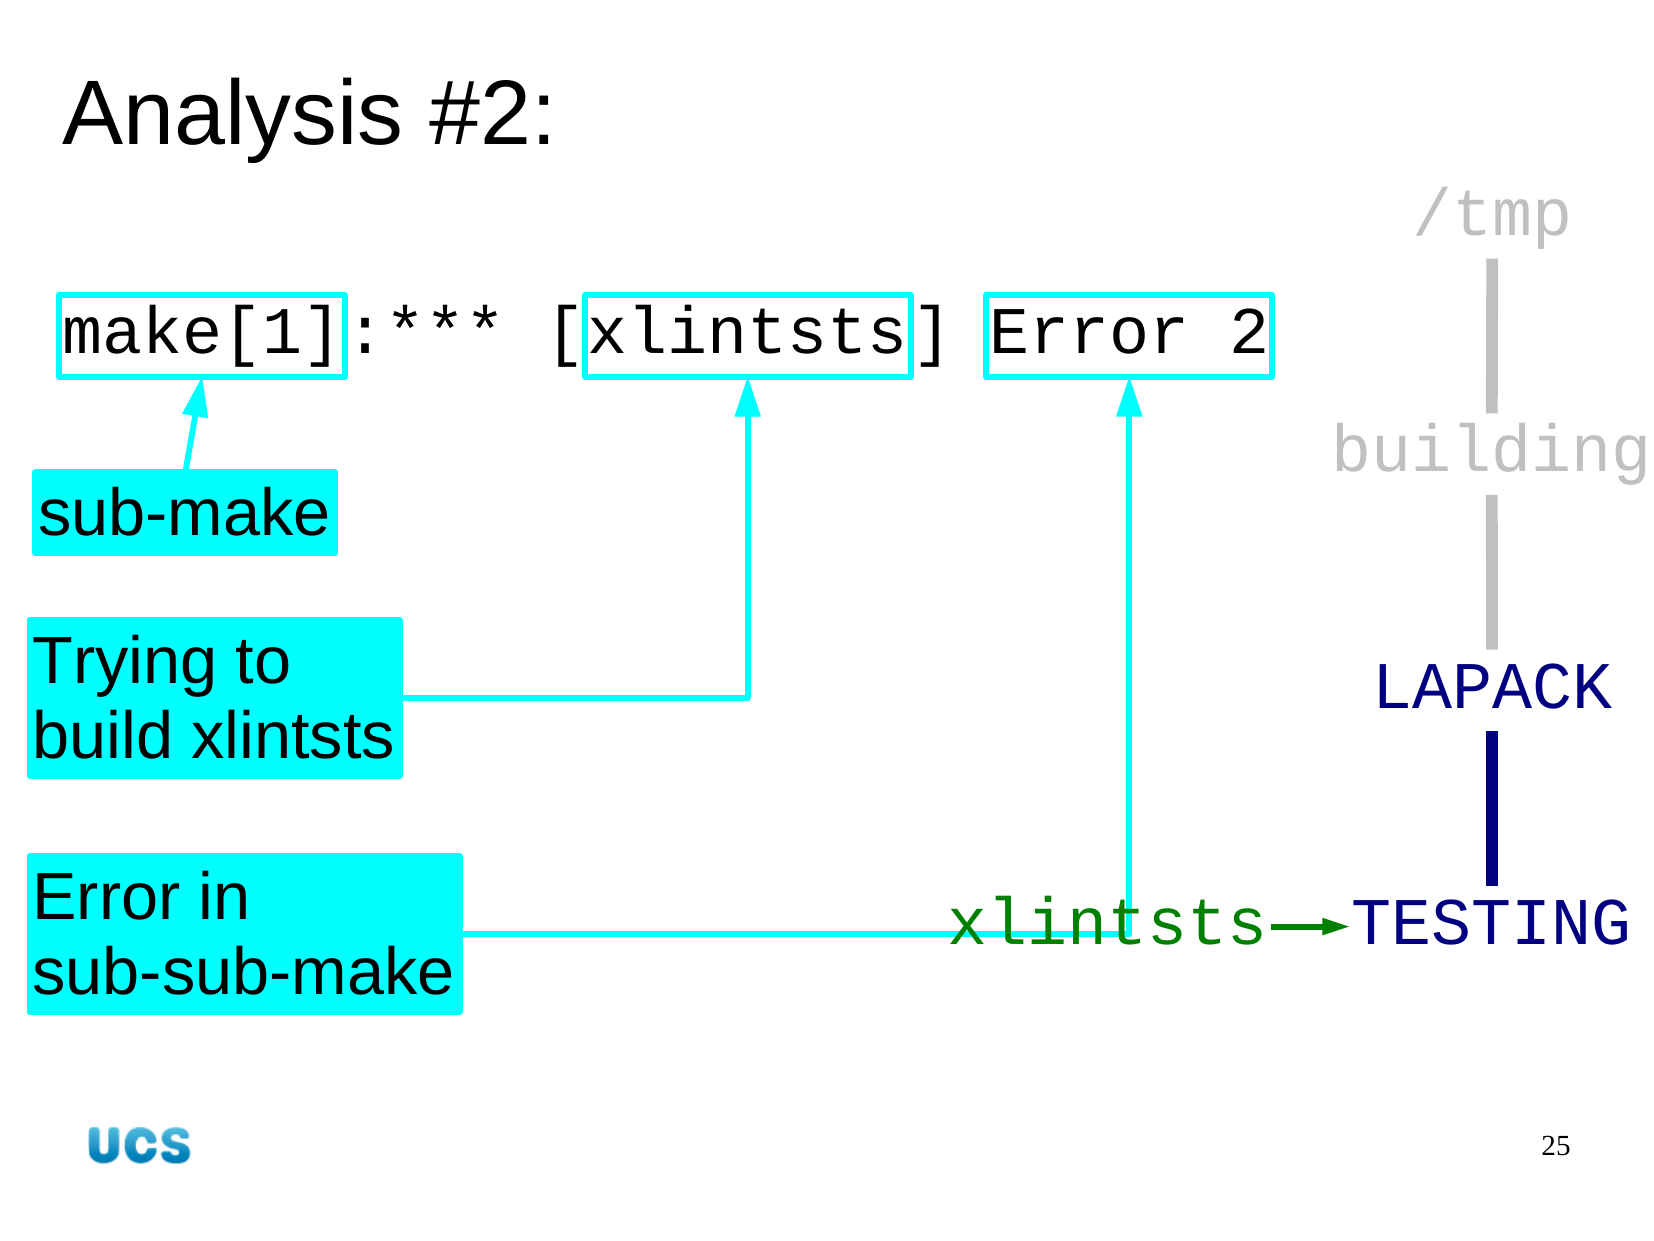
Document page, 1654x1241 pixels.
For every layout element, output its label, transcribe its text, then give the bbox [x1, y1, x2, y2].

text_box xlintsts [589, 295, 909, 377]
text_box sub-make [35, 472, 336, 554]
text_box xlintsts [944, 885, 1271, 968]
text_box Analysis #2: [59, 59, 561, 168]
text_box make[1] [59, 295, 342, 377]
text_box LAPACK [1369, 649, 1616, 732]
text_box building [1328, 413, 1654, 495]
text_box ] [909, 295, 956, 377]
picture [88, 1126, 191, 1165]
text_box TESTING [1348, 885, 1635, 968]
text_box :*** [ [342, 295, 589, 377]
text_box /tmp [1409, 177, 1576, 259]
text_box Error in sub-sub-make [29, 856, 460, 1012]
text_box Error 2 [986, 295, 1273, 377]
text_box Trying to build xlintsts [29, 620, 400, 776]
